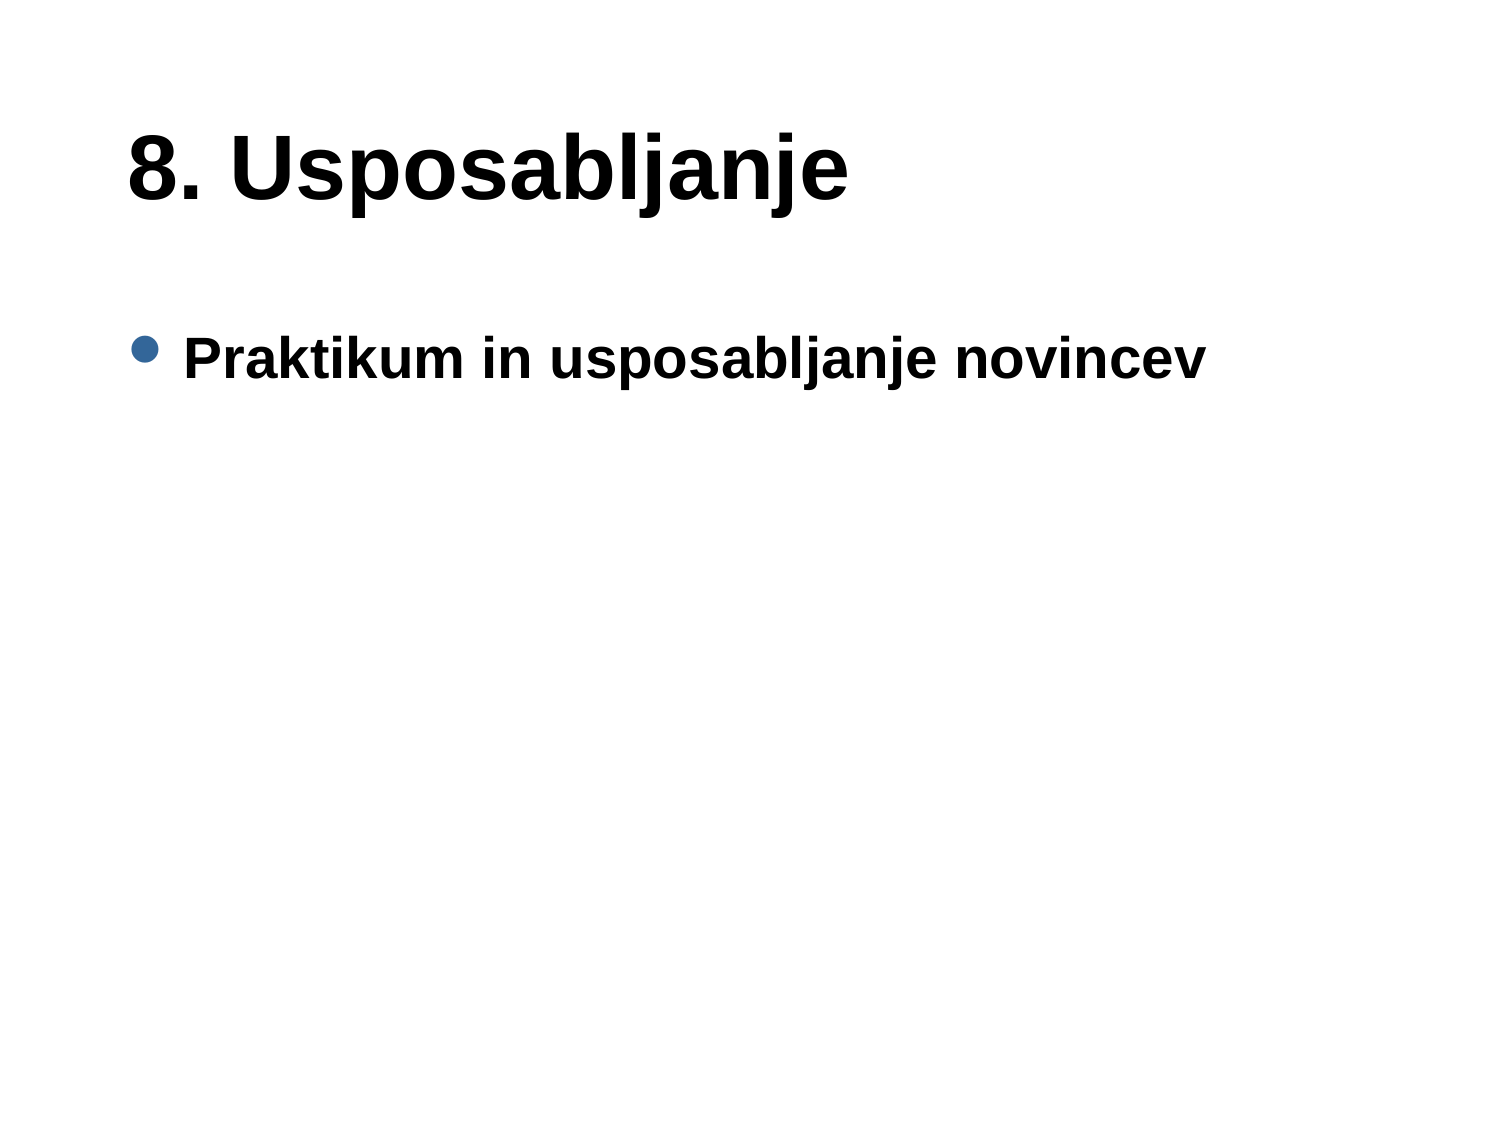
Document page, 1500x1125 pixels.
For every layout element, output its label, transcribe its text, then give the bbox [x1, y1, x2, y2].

title 8. Usposabljanje [112, 37, 1388, 225]
list Praktikum in usposabljanje novincev [112, 312, 1388, 988]
